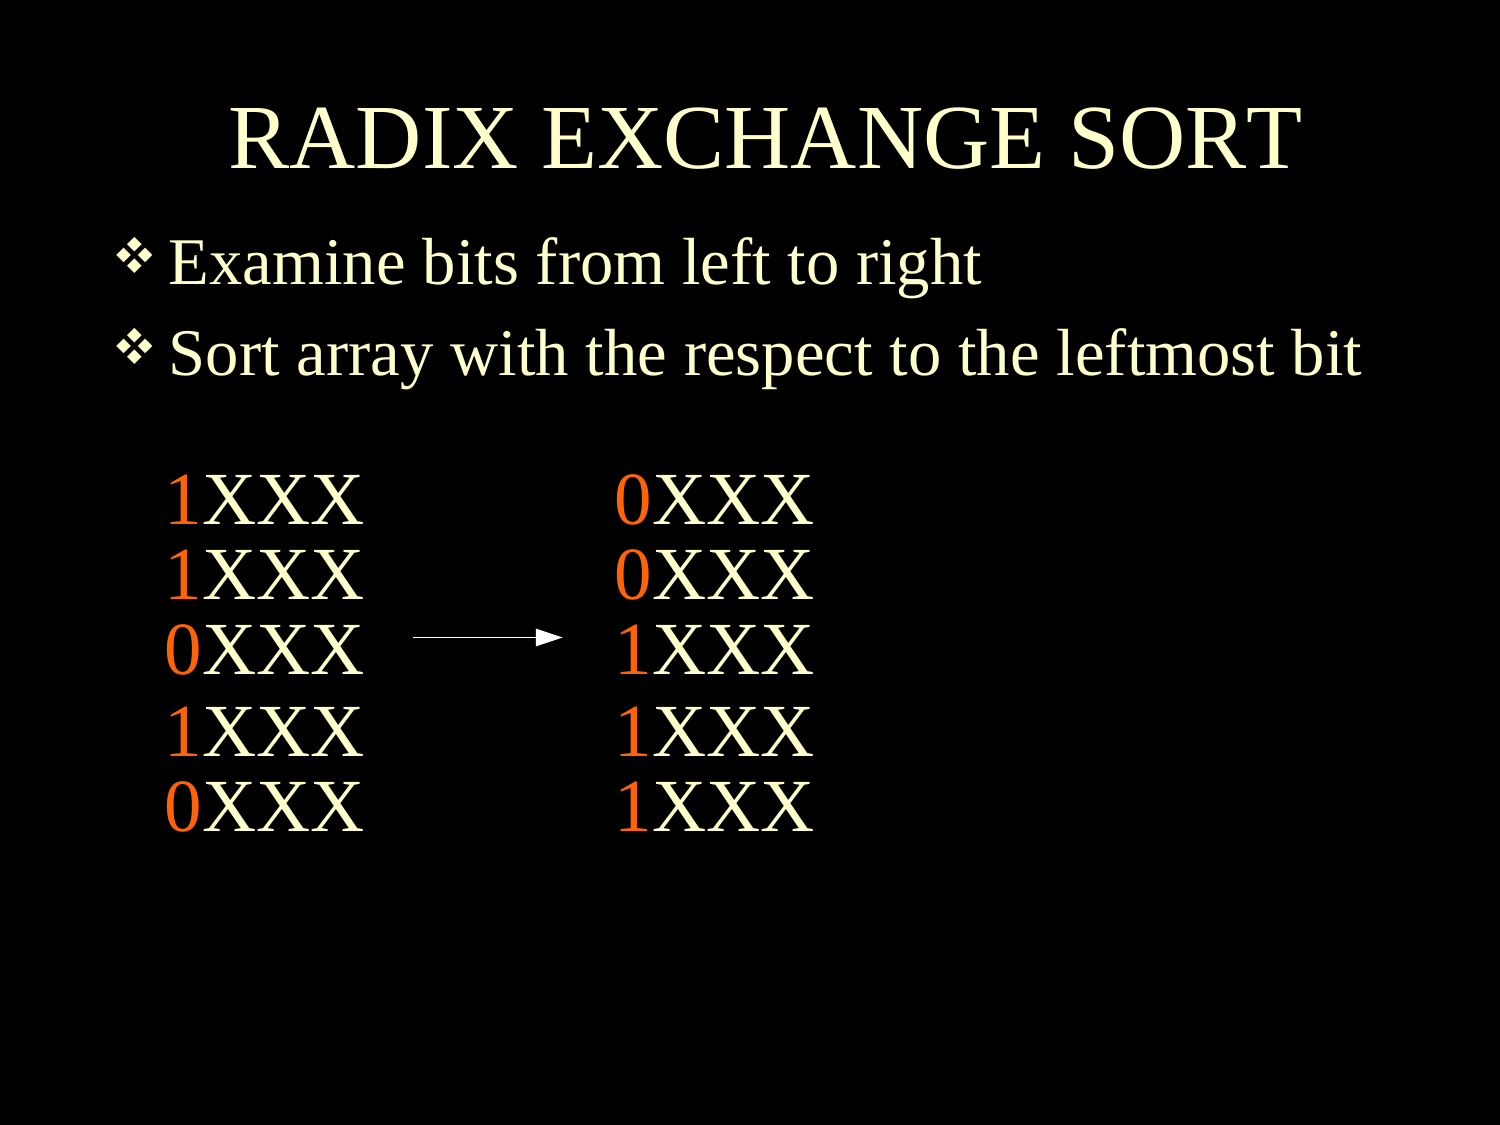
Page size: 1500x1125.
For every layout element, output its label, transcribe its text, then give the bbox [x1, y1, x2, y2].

text_box 0XXX [600, 548, 901, 600]
text_box 1XXX [600, 698, 901, 756]
text_box 1XXX [600, 756, 901, 855]
text_box 1XXX [150, 548, 451, 600]
text_box 1XXX [150, 698, 451, 756]
text_box 1XXX [150, 450, 451, 548]
text_box 0XXX [150, 756, 451, 855]
text_box 1XXX [600, 600, 901, 698]
text_box 0XXX [600, 450, 901, 548]
title RADIX EXCHANGE SORT [37, 50, 1496, 225]
list Examine bits from left to right Sort array with the respect to the leftmost bit [112, 224, 1482, 451]
text_box 0XXX [150, 600, 451, 698]
